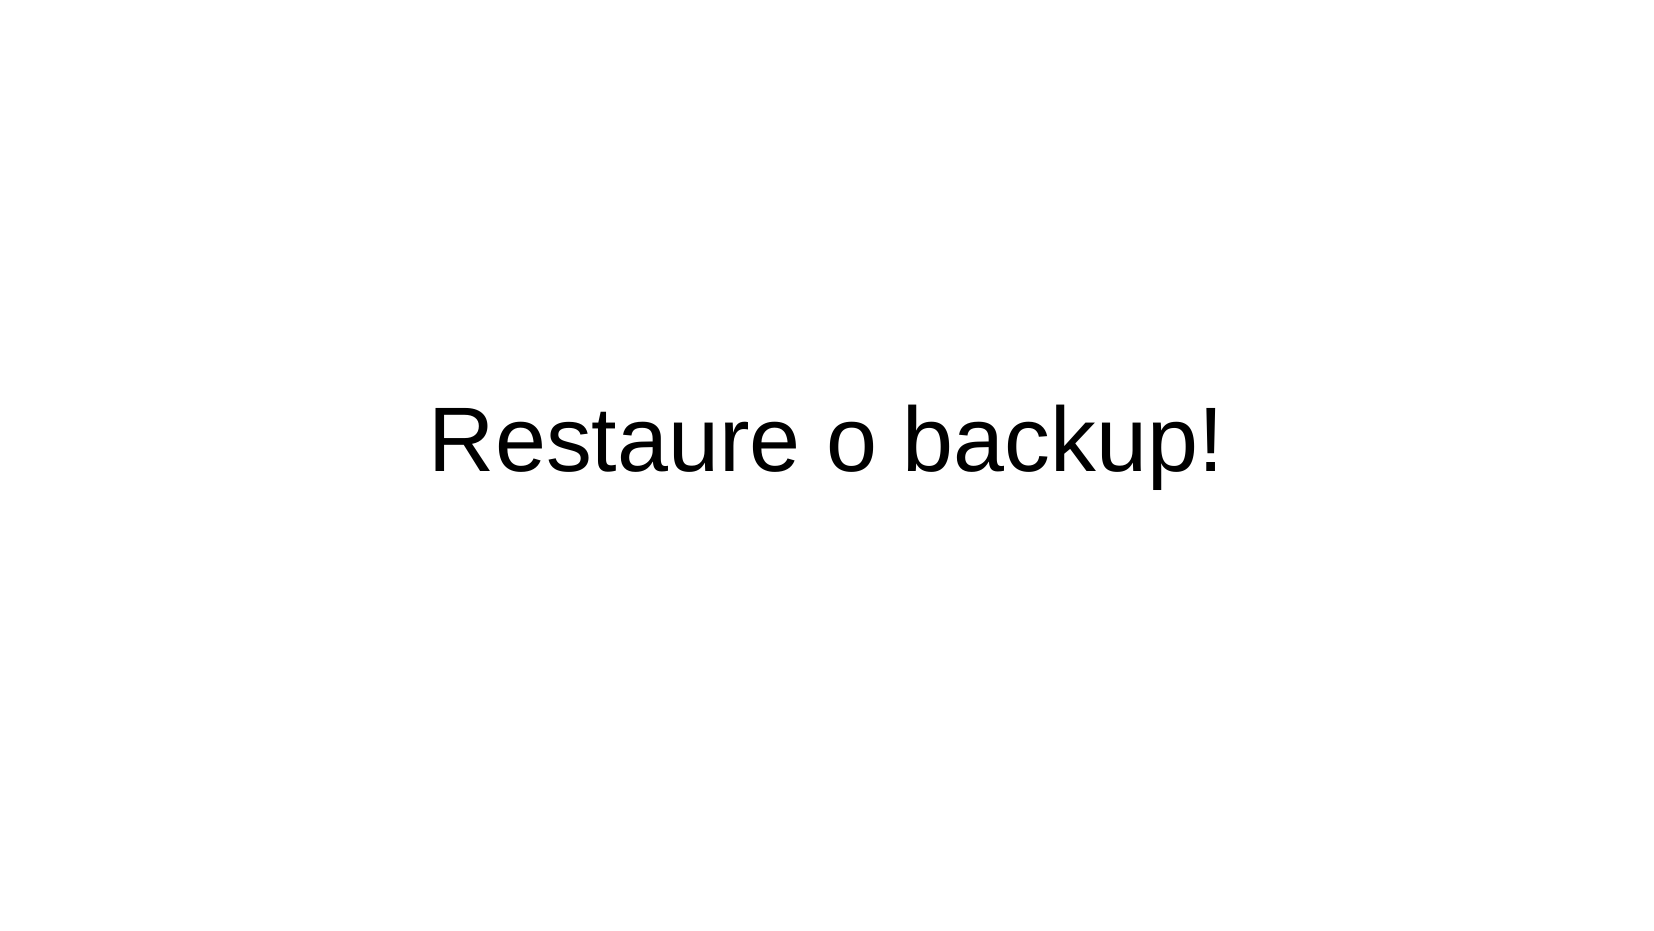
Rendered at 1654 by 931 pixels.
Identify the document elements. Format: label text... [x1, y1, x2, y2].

title Restaure o backup! [82, 361, 1571, 518]
